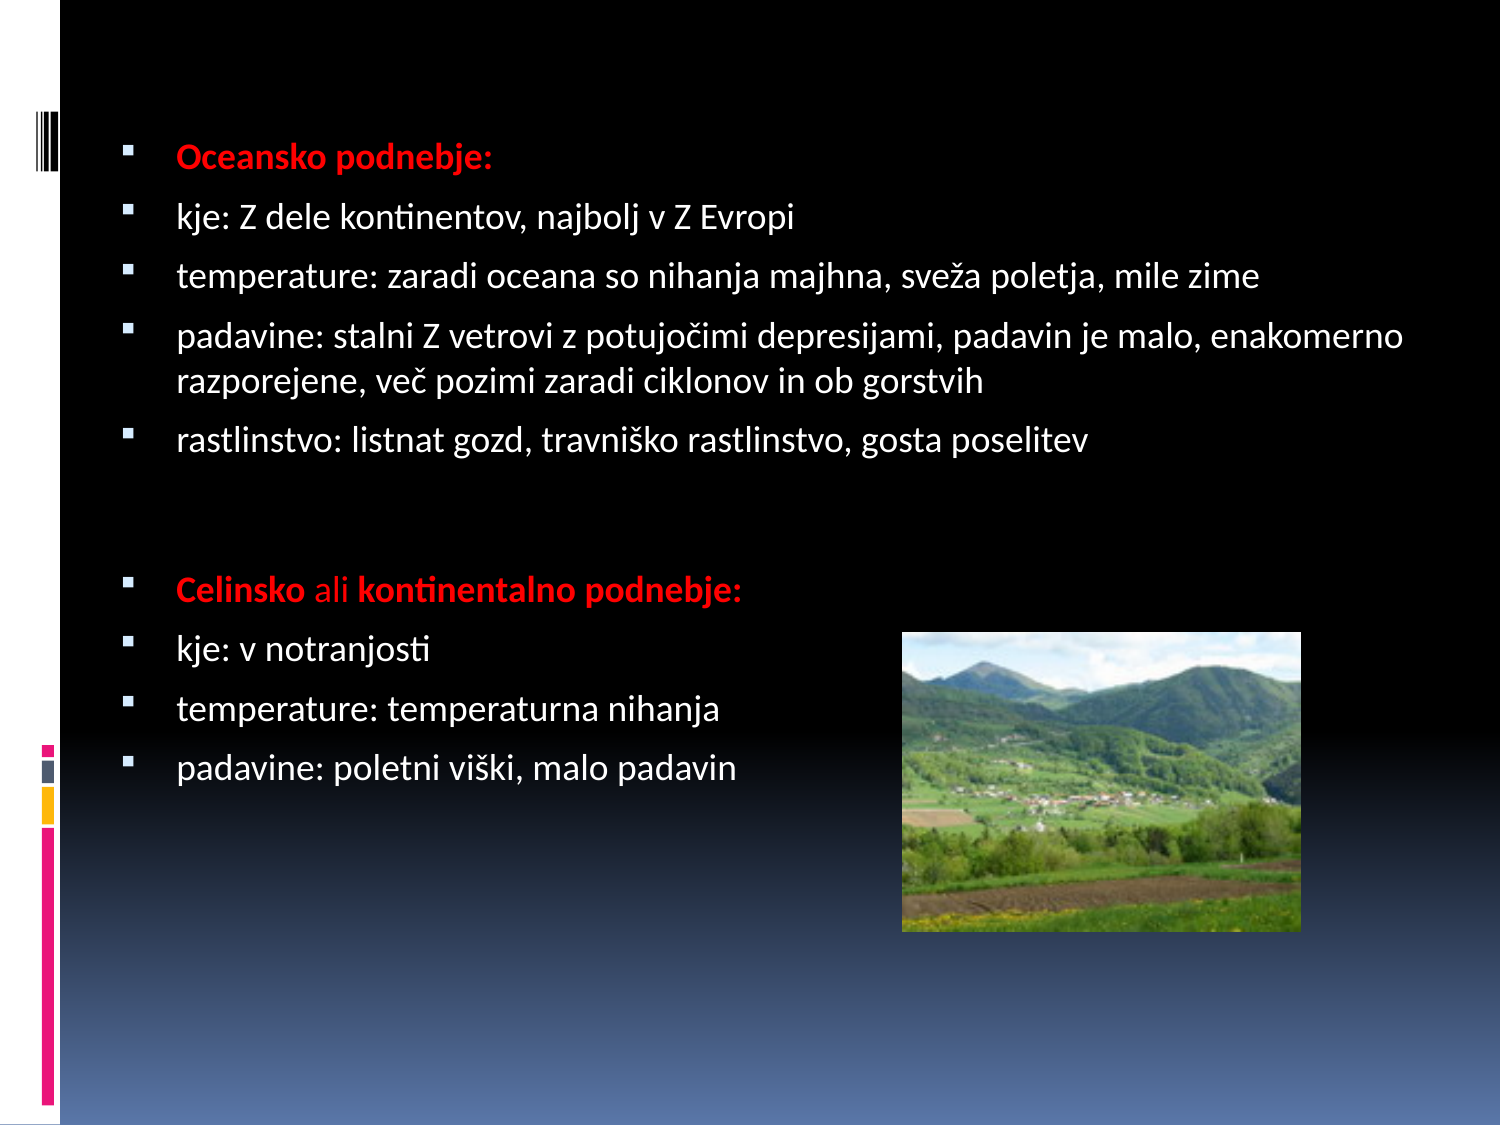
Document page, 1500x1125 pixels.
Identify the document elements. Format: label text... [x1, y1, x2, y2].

picture [902, 632, 1301, 932]
list Oceansko podnebje: kje: Z dele kontinentov, najbolj v Z Evropi temperature: zaradi oceana so nihanja majhna, sveža poletja, mile zime padavine: stalni Z vetrovi z potujočimi depresijami, padavin je malo, enakomerno razporejene, več pozimi zaradi ciklonov in ob gorstvih rastlinstvo: listnat gozd, travniško rastlinstvo, gosta poselitev Celinsko ali kontinentalno podnebje: kje: v notranjosti temperature: temperaturna nihanja padavine: poletni viški, malo padavin [93, 35, 1426, 1043]
